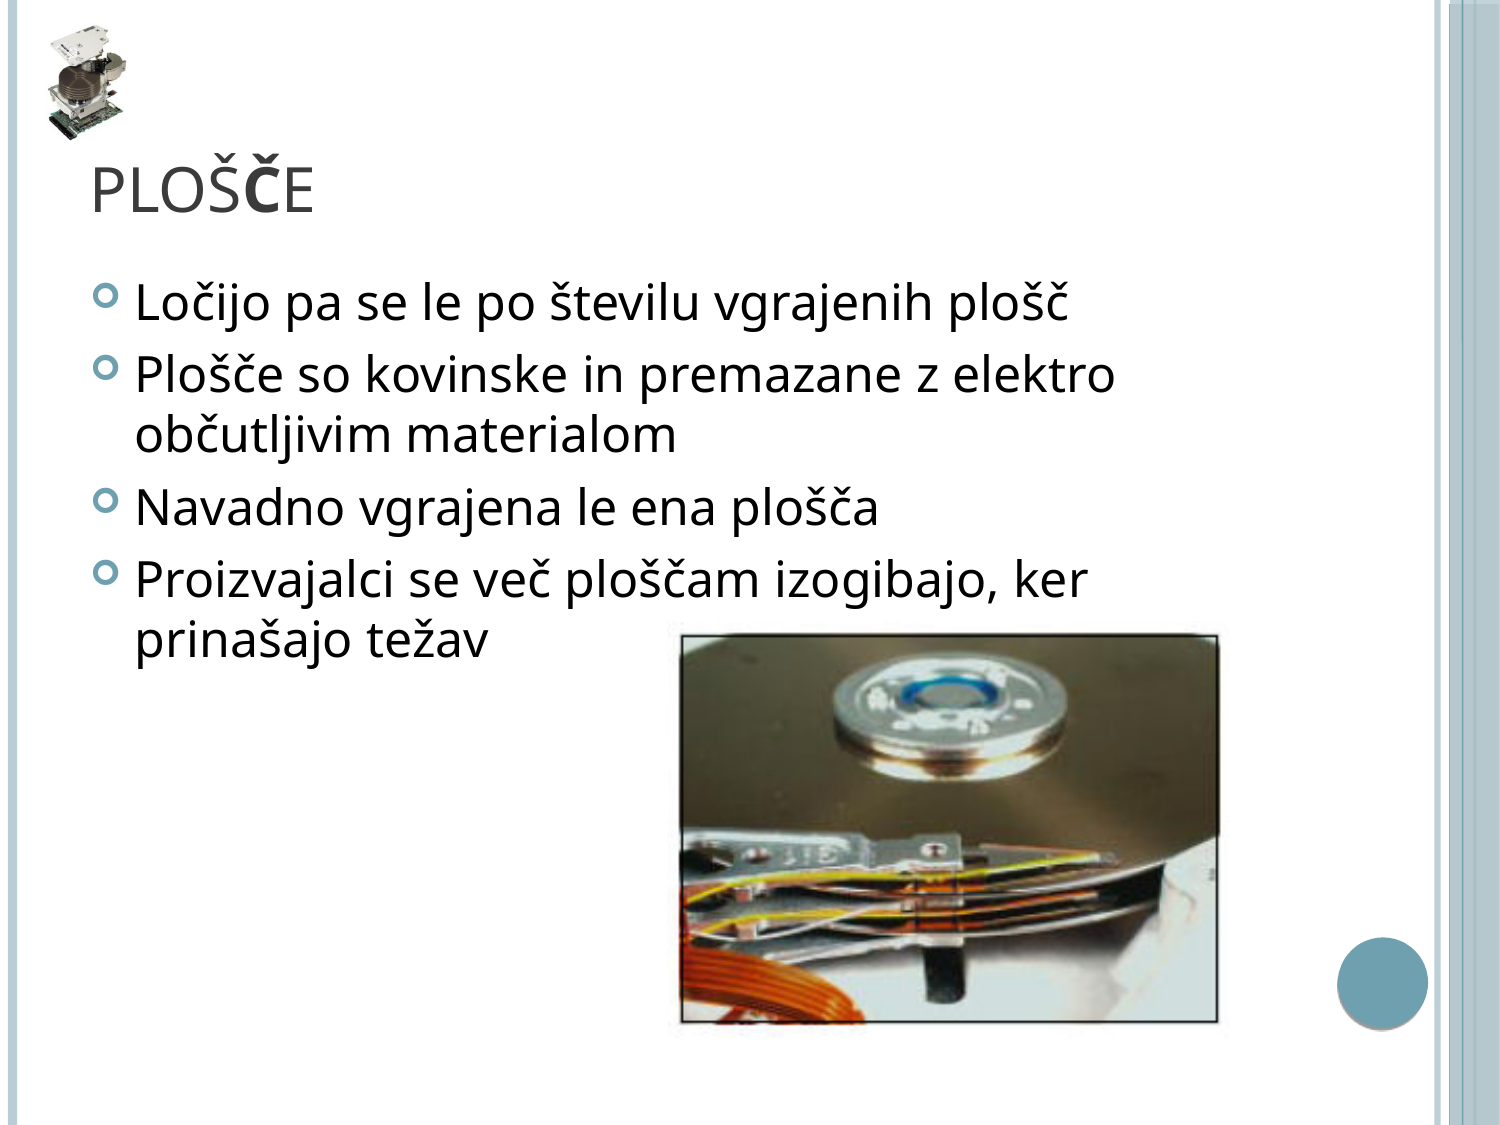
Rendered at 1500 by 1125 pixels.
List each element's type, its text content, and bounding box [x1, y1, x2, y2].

picture [46, 23, 127, 141]
title Plošče [75, 45, 1300, 233]
list Ločijo pa se le po številu vgrajenih plošč Plošče so kovinske in premazane z elektro občutljivim materialom Navadno vgrajena le ena plošča Proizvajalci se več ploščam izogibajo, ker prinašajo težav [75, 262, 1300, 1062]
picture [667, 621, 1229, 1038]
